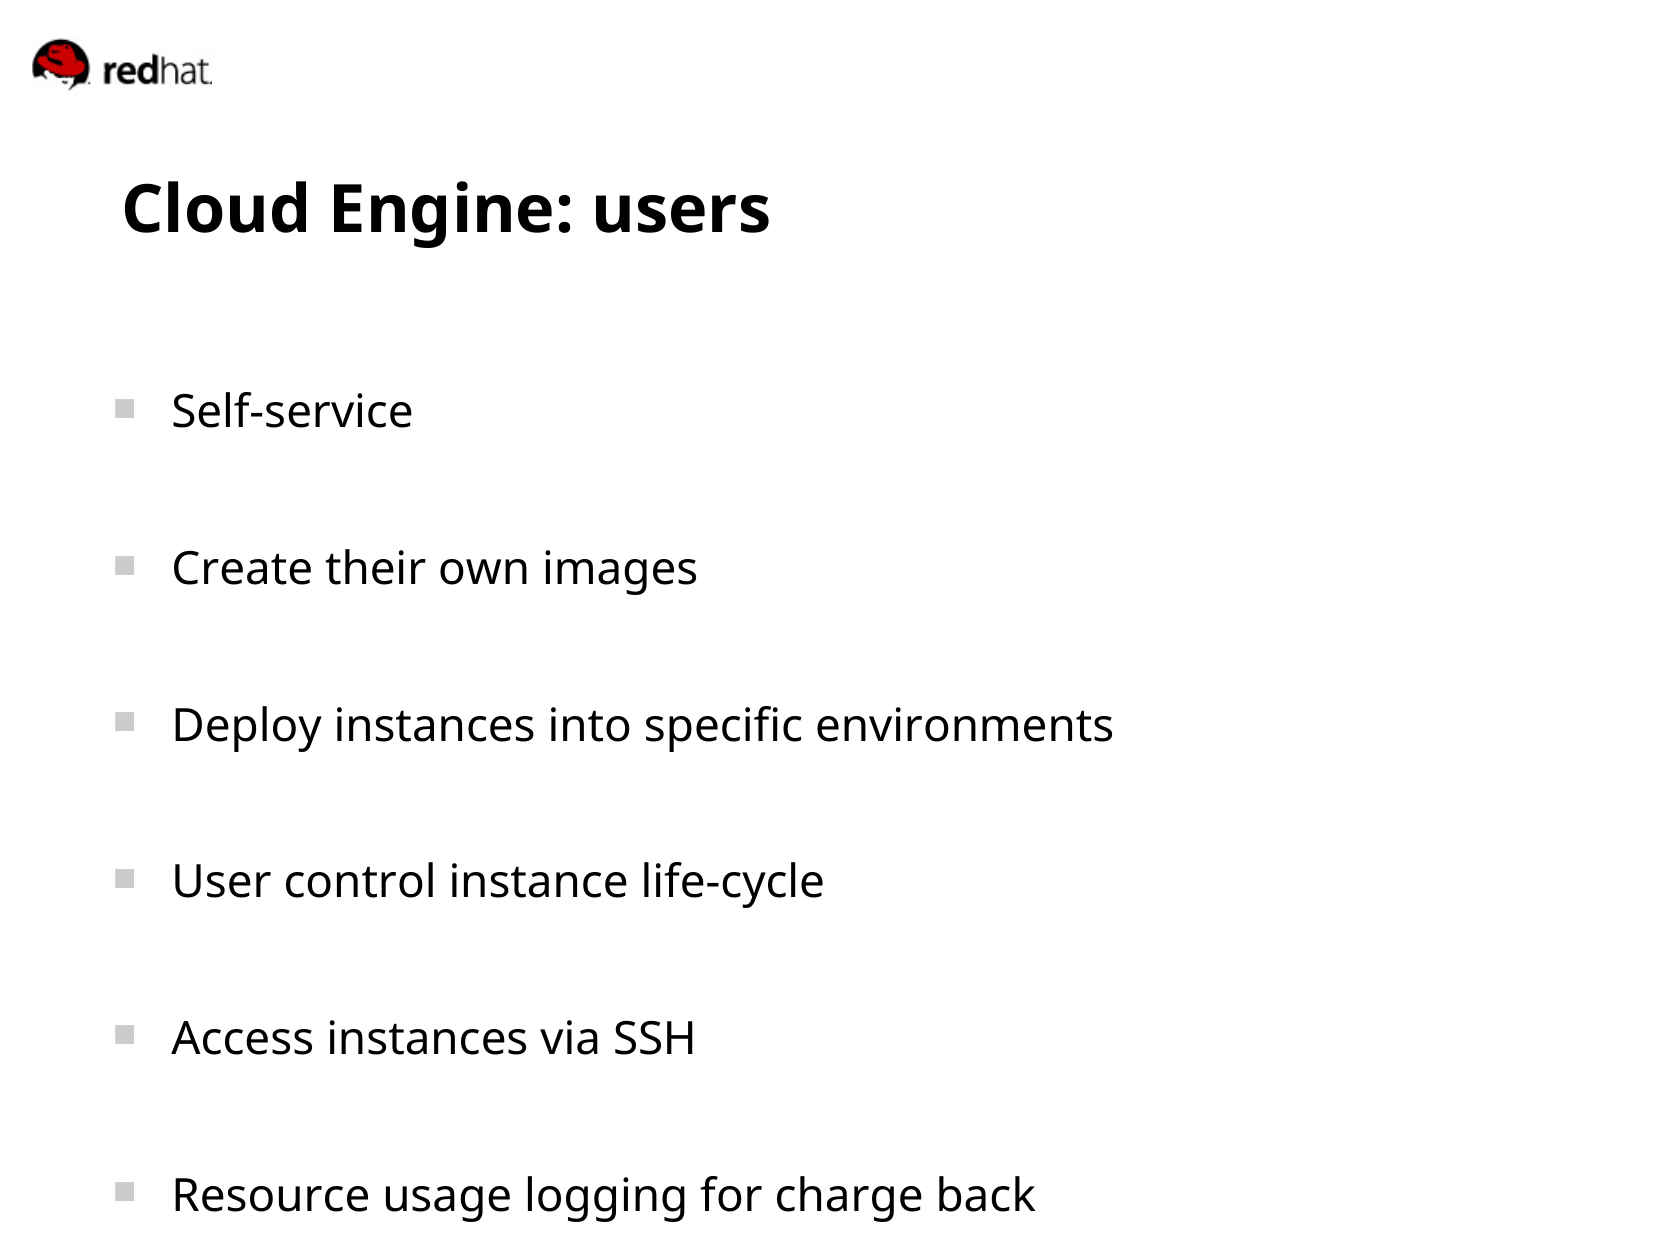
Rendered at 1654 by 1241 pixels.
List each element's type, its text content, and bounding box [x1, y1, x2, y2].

picture [31, 37, 212, 98]
list Self-service Create their own images Deploy instances into specific environments User control instance life-cycle Access instances via SSH Resource usage logging for charge back [115, 300, 1528, 1114]
title Cloud Engine: users [121, 102, 1534, 310]
